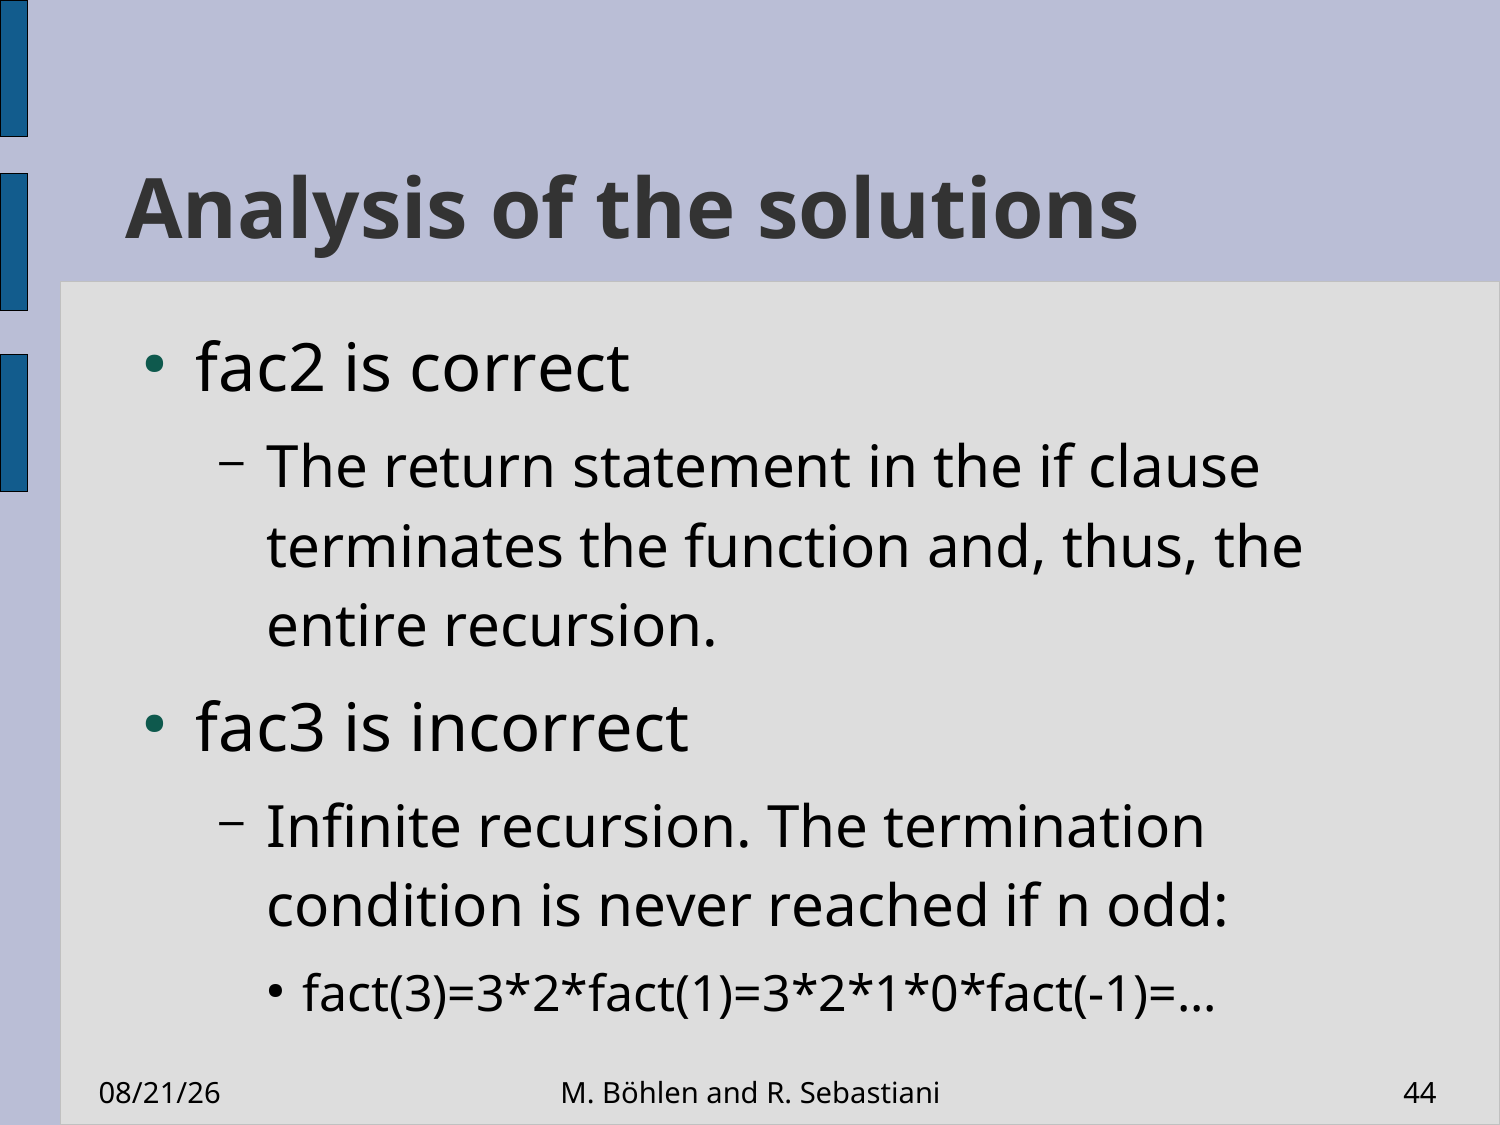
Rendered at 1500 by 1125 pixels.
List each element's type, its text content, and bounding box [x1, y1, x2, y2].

list fac2 is correct The return statement in the if clause terminates the function and, thus, the entire recursion. fac3 is incorrect Infinite recursion. The termination condition is never reached if n odd: fact(3)=3*2*fact(1)=3*2*1*0*fact(-1)=... [110, 312, 1392, 1037]
title Analysis of the solutions [110, 67, 1392, 271]
